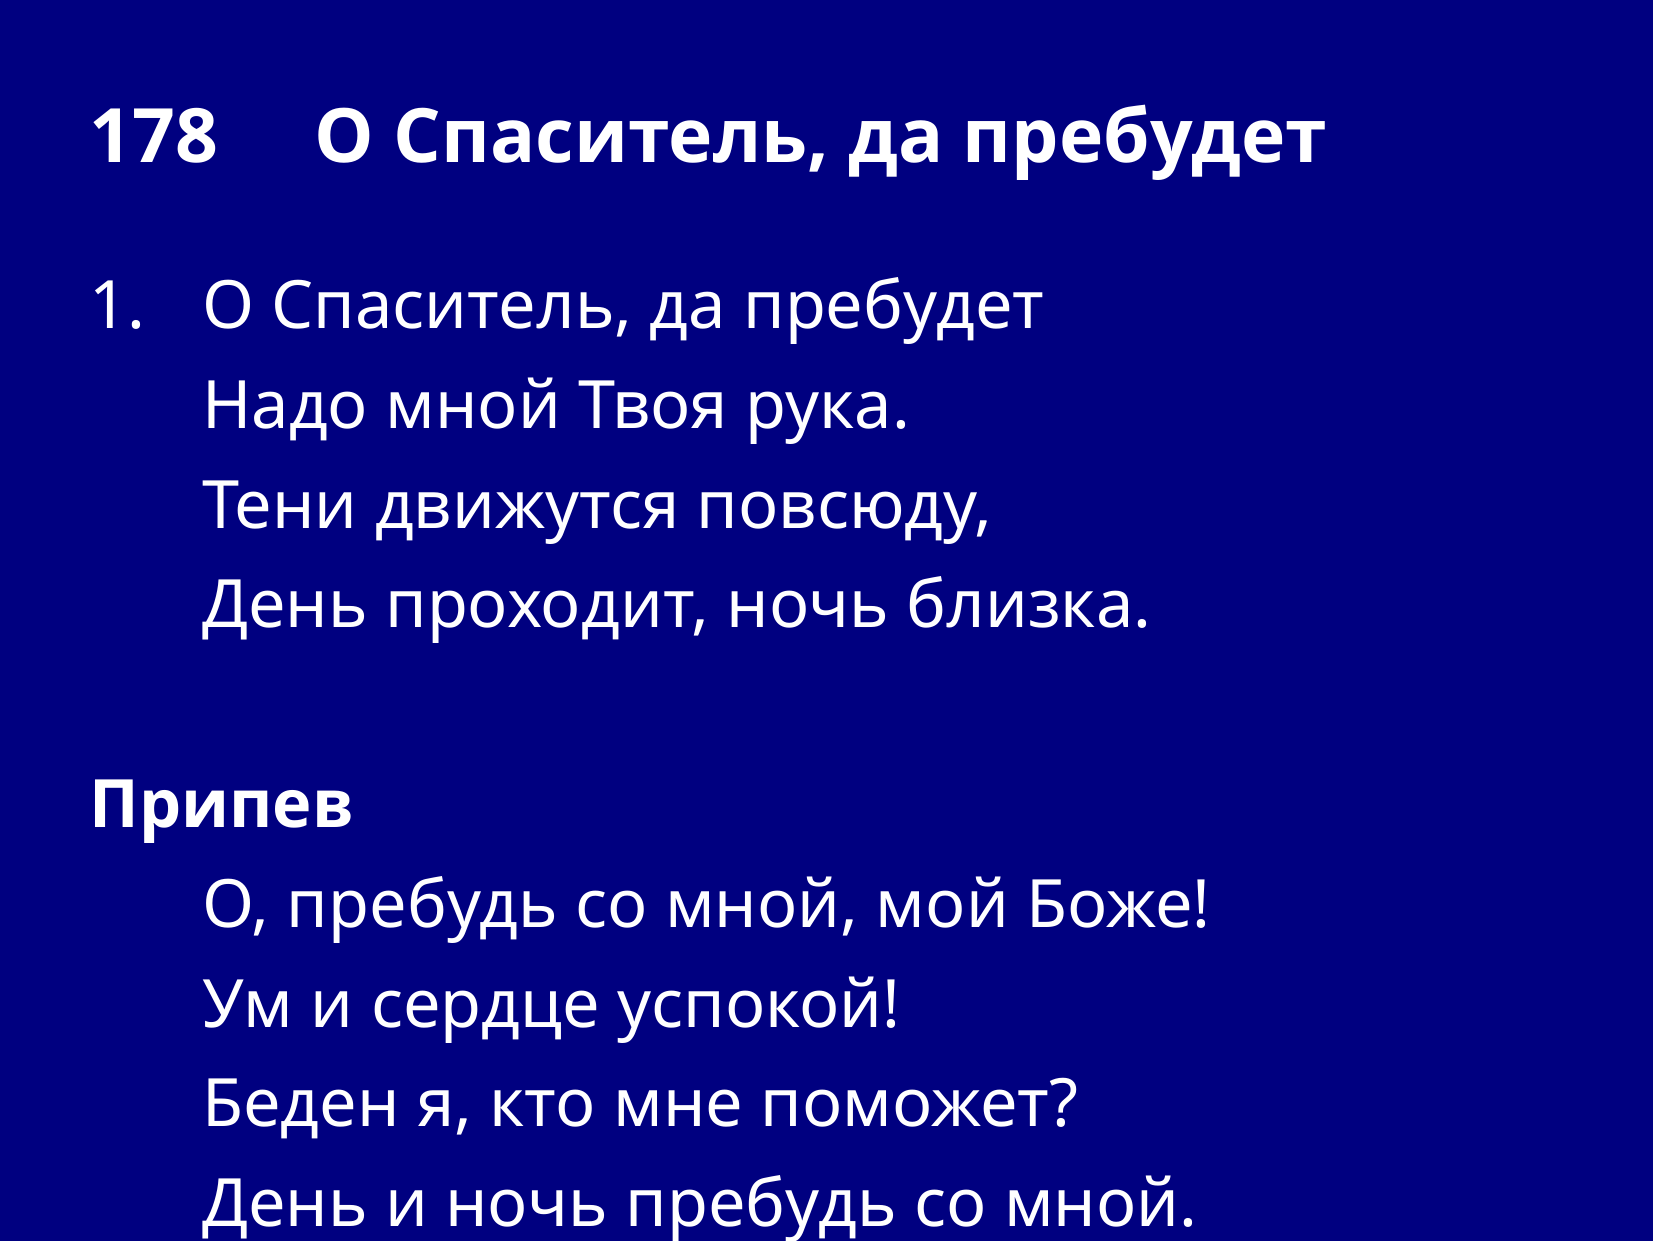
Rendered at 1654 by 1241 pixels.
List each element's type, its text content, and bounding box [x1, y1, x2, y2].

text_box 1. О Спаситель, да пребудет Надо мной Твоя рука. Тени движутся повсюду, День проходит, ночь близка. Припев О, пребудь со мной, мой Боже! Ум и сердце успокой! Беден я, кто мне поможет? День и ночь пребудь со мной. [75, 188, 1576, 1163]
text_box 178 О Спаситель, да пребудет [75, 75, 1576, 188]
